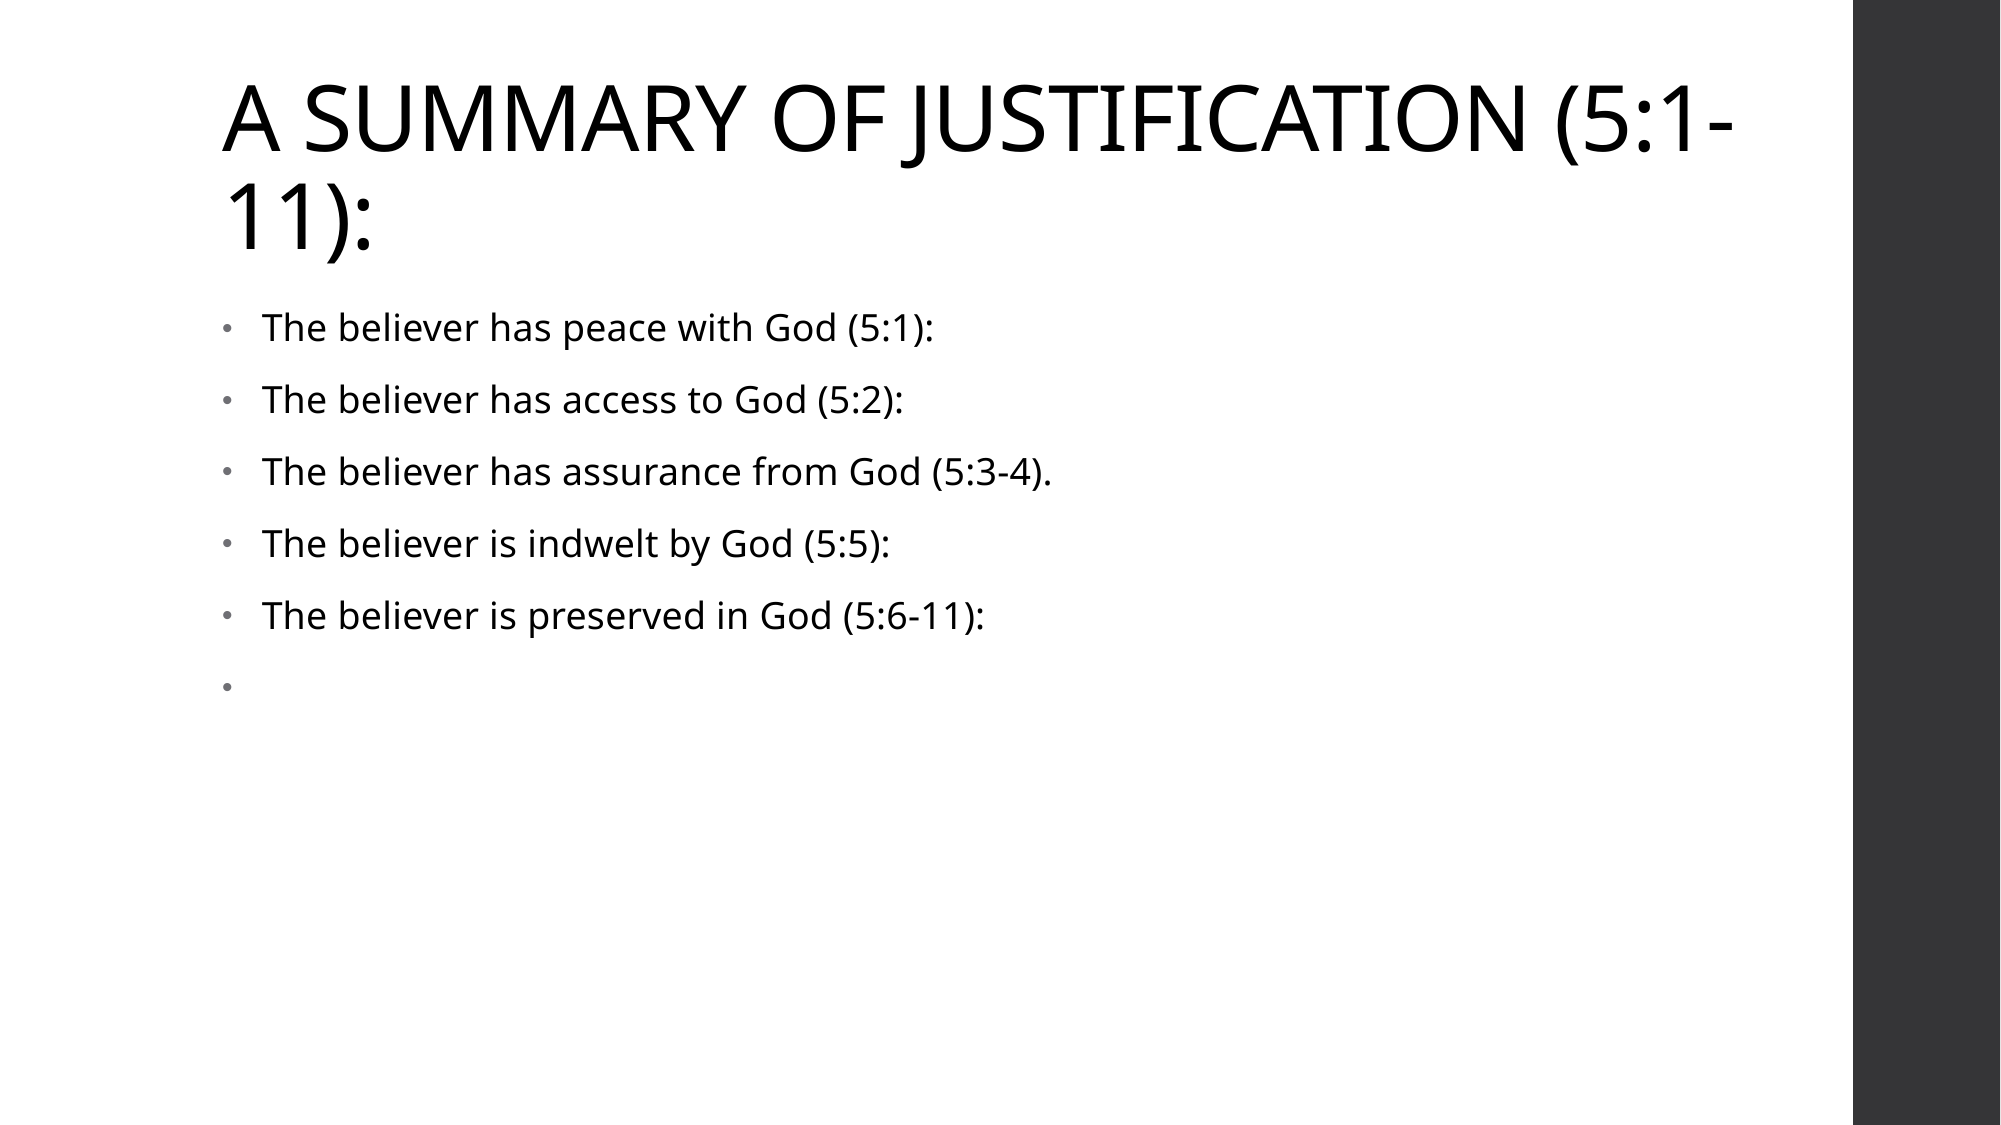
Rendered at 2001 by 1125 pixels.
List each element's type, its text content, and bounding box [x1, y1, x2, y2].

title A SUMMARY OF JUSTIFICATION (5:1-11): [206, 60, 1797, 278]
list The believer has peace with God (5:1): The believer has access to God (5:2): The believer has assurance from God (5:3-4). The believer is indwelt by God (5:5): The believer is preserved in God (5:6-11): [206, 299, 1617, 1014]
